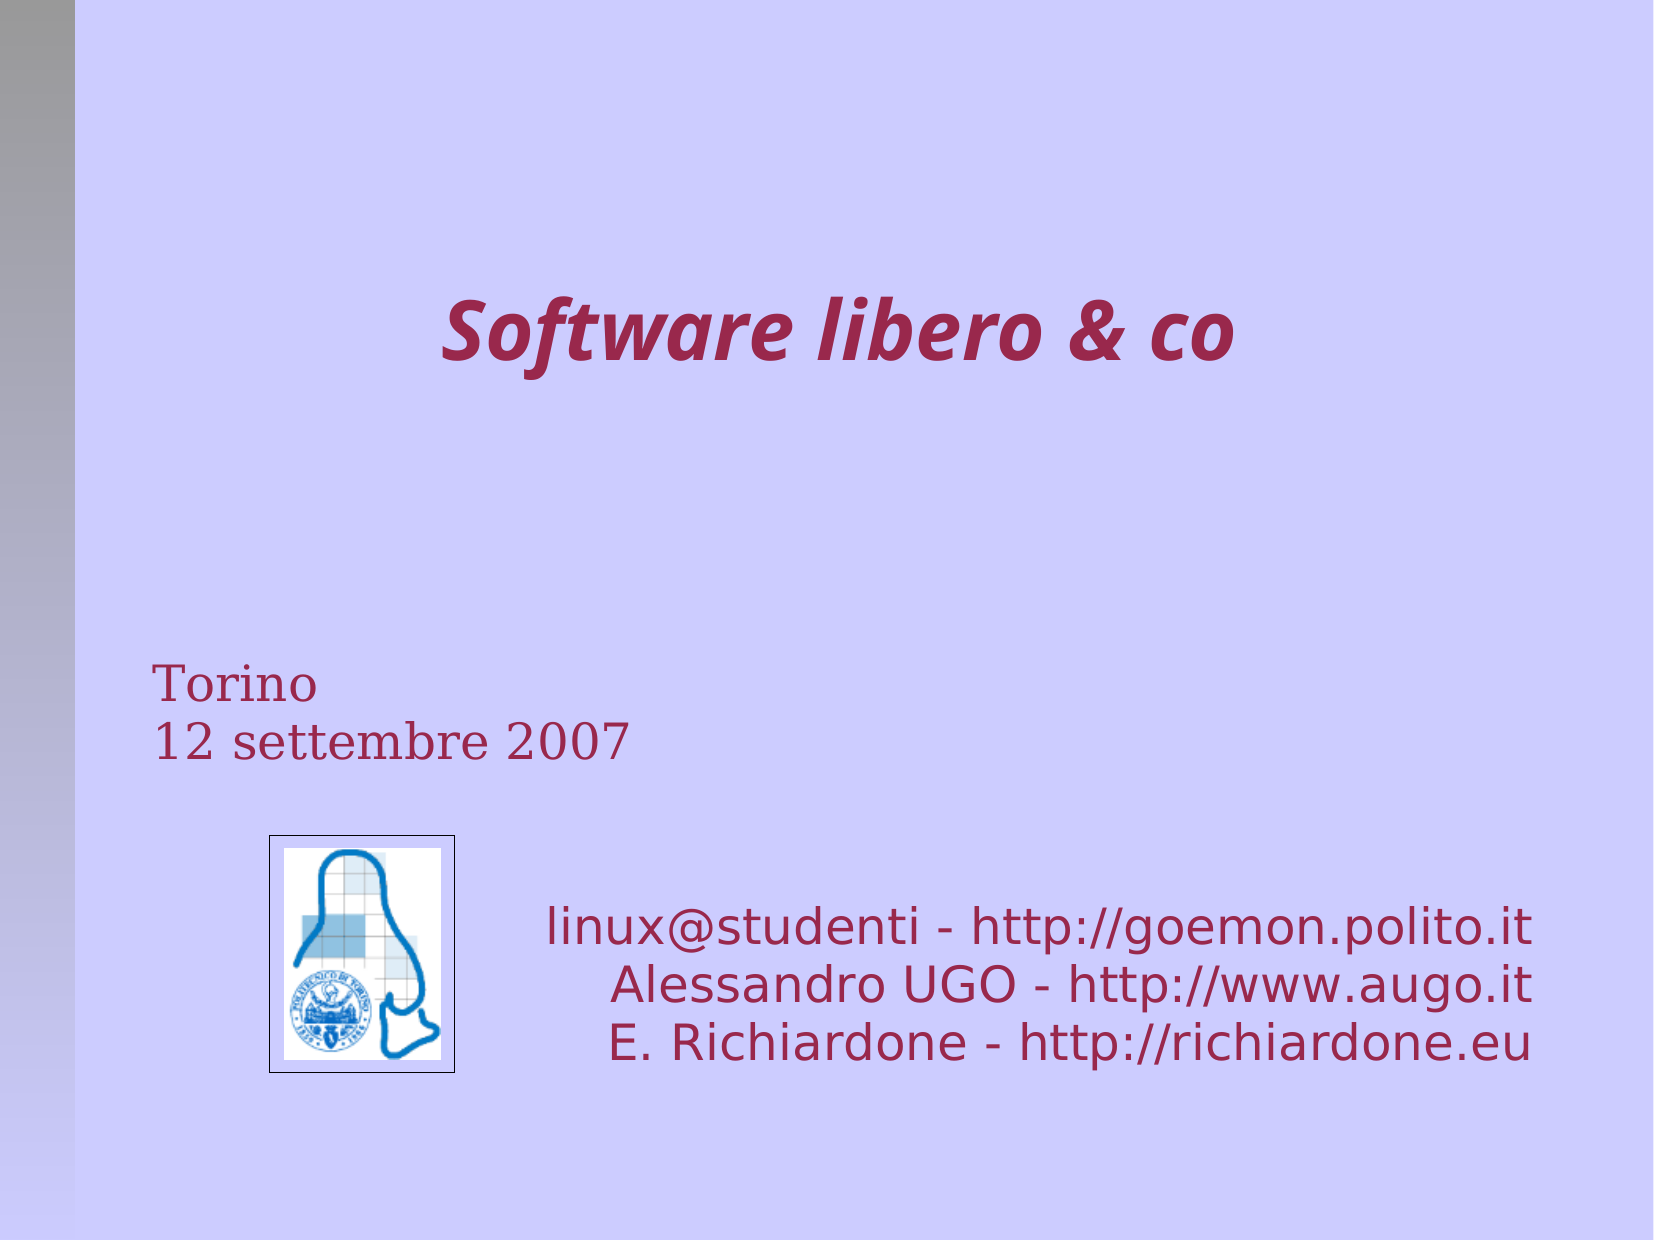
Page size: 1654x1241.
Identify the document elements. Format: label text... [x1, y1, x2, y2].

subtitle Torino 12 settembre 2007 linux@studenti - http://goemon.polito.it Alessandro UGO - http://www.augo.it E. Richiardone - http://richiardone.eu [152, 601, 1534, 1127]
title Software libero & co [133, 224, 1546, 433]
picture [284, 848, 441, 1060]
